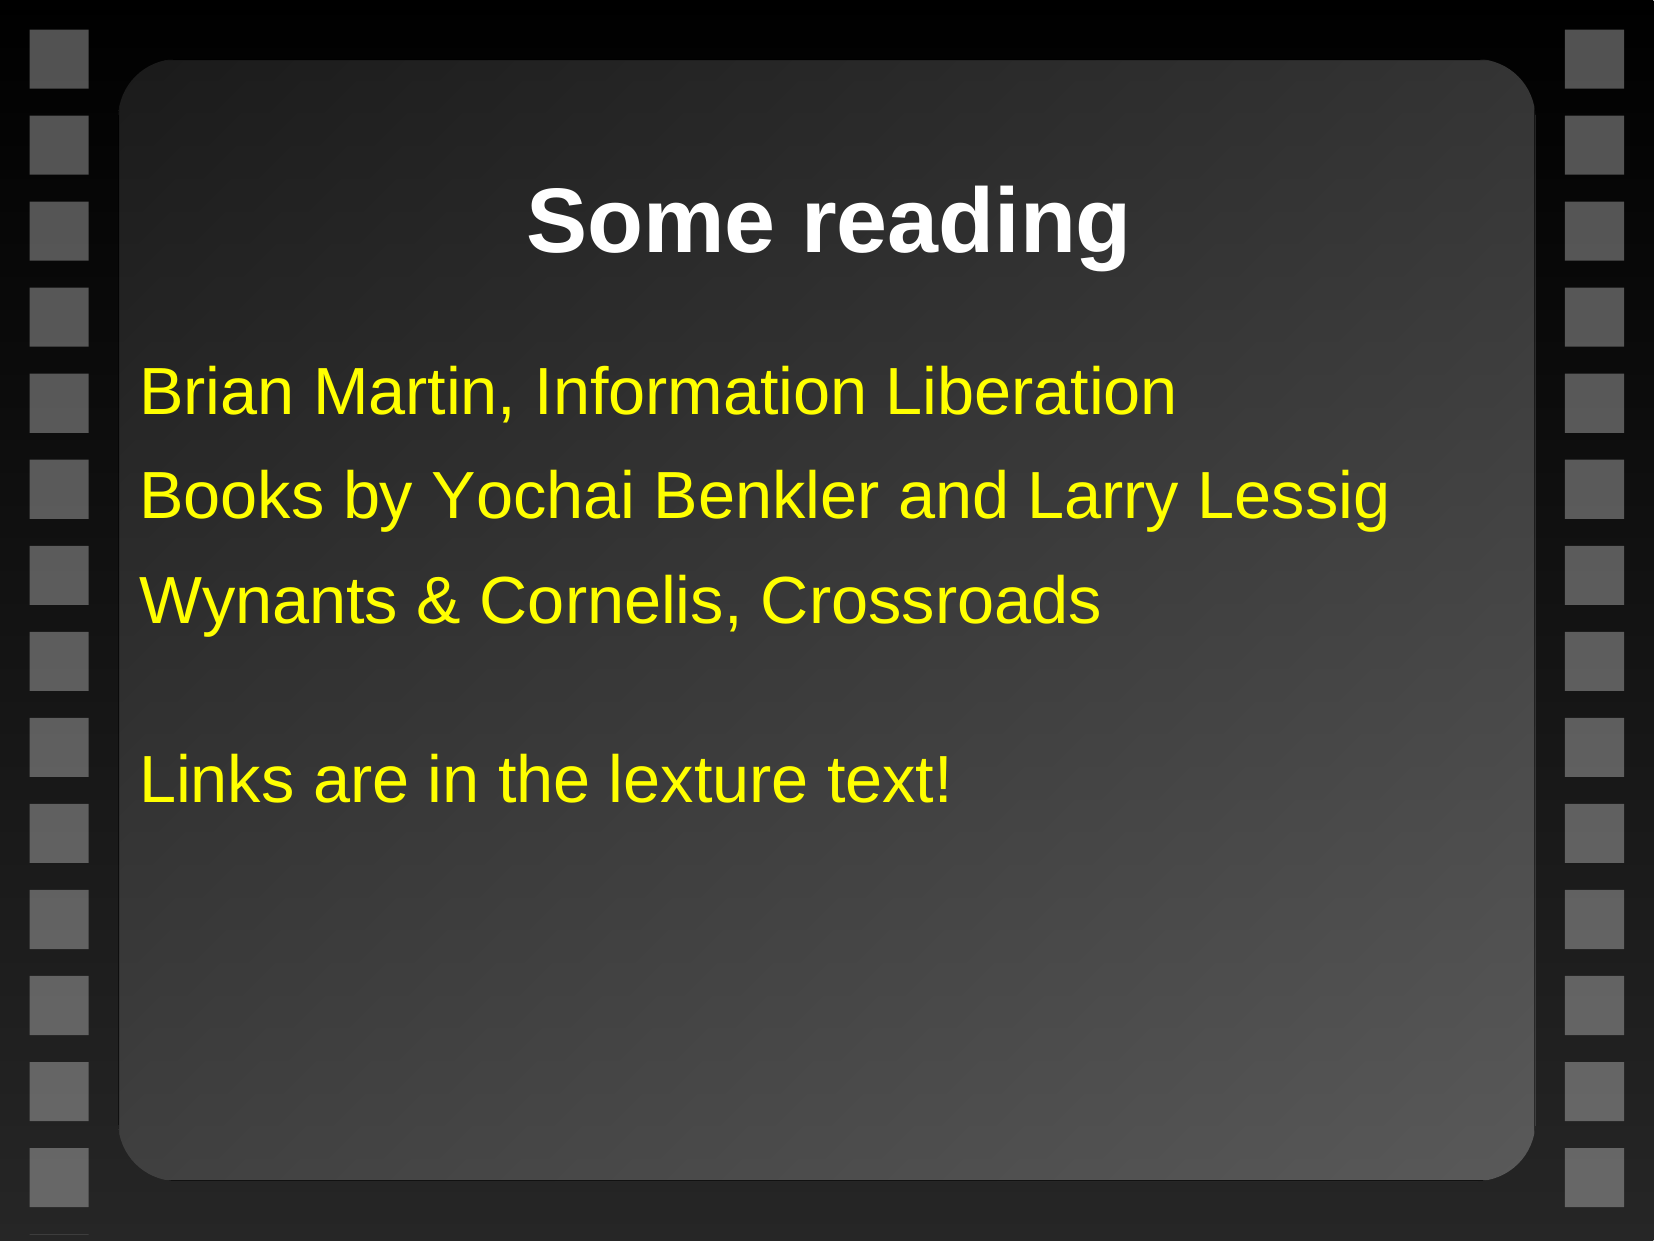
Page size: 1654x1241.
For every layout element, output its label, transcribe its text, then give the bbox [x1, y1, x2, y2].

title Some reading [123, 117, 1536, 325]
list Brian Martin, Information Liberation Books by Yochai Benkler and Larry Lessig Wynants & Cornelis, Crossroads Links are in the lexture text! [121, 354, 1534, 1127]
